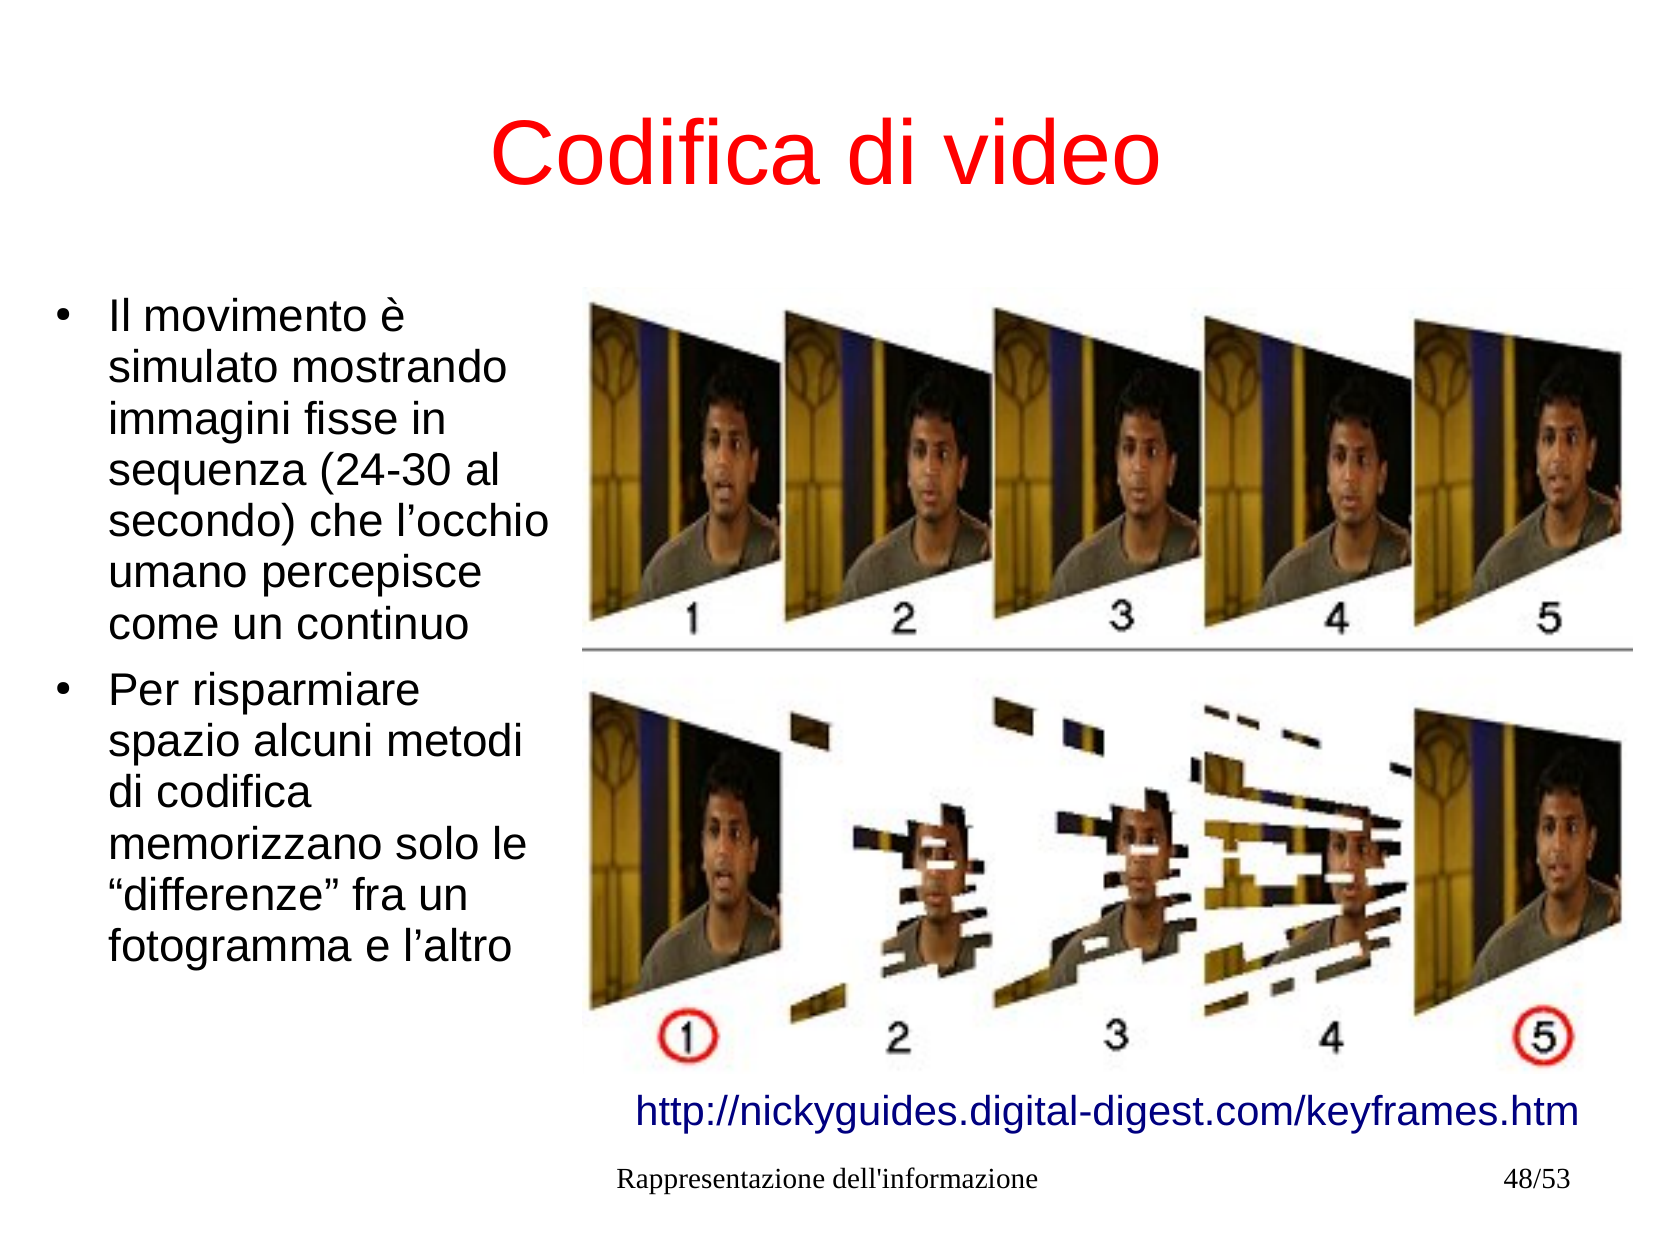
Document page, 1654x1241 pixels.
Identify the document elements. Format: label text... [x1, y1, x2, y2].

text_box http://nickyguides.digital-digest.com/keyframes.htm [635, 1087, 1611, 1135]
title Codifica di video [82, 49, 1571, 257]
list Il movimento è simulato mostrando immagini fisse in sequenza (24-30 al secondo) che l’occhio umano percepisce come un continuo Per risparmiare spazio alcuni metodi di codifica memorizzano solo le “differenze” fra un fotogramma e l’altro [37, 290, 563, 1126]
picture [582, 287, 1633, 1074]
